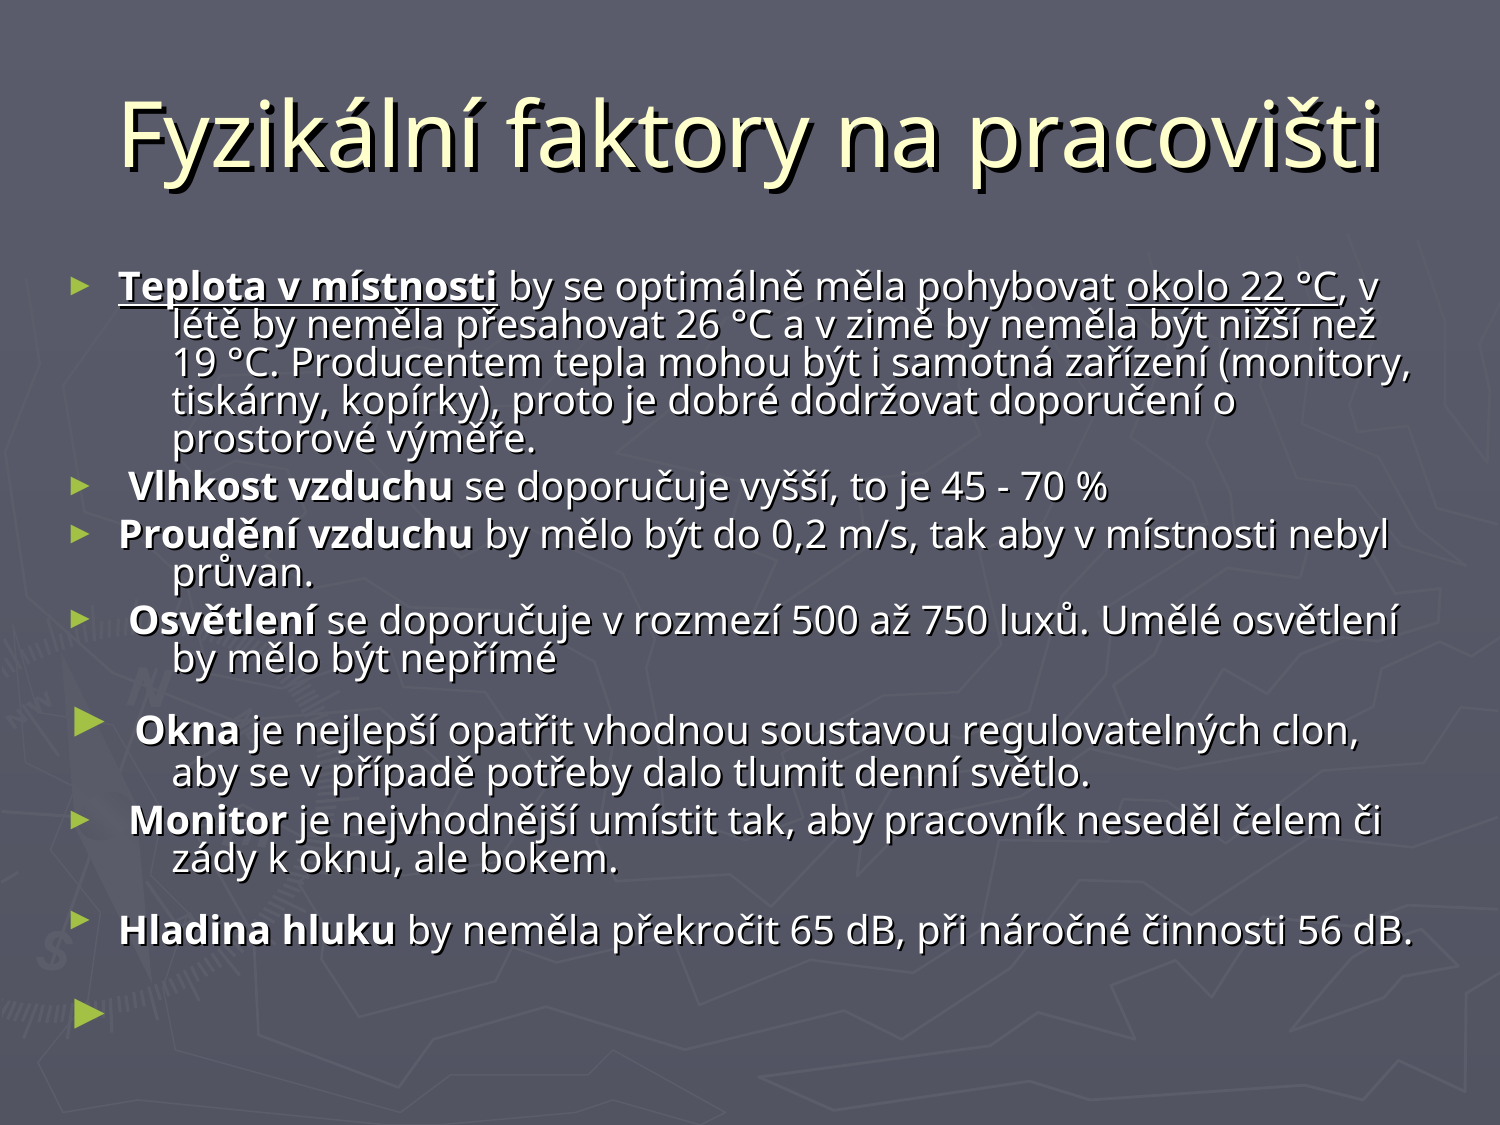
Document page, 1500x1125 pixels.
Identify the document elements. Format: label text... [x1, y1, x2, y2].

title Fyzikální faktory na pracovišti [49, 37, 1451, 225]
list Teplota v místnosti by se optimálně měla pohybovat okolo 22 °C, v létě by neměla přesahovat 26 °C a v zimě by neměla být nižší než 19 °C. Producentem tepla mohou být i samotná zařízení (monitory, tiskárny, kopírky), proto je dobré dodržovat doporučení o prostorové výměře. Vlhkost vzduchu se doporučuje vyšší, to je 45 - 70 % Proudění vzduchu by mělo být do 0,2 m/s, tak aby v místnosti nebyl průvan. Osvětlení se doporučuje v rozmezí 500 až 750 luxů. Umělé osvětlení by mělo být nepřímé Okna je nejlepší opatřit vhodnou soustavou regulovatelných clon, aby se v případě potřeby dalo tlumit denní světlo. Monitor je nejvhodnější umístit tak, aby pracovník neseděl čelem či zády k oknu, ale bokem. Hladina hluku by neměla překročit 65 dB, při náročné činnosti 56 dB. [49, 262, 1451, 1001]
